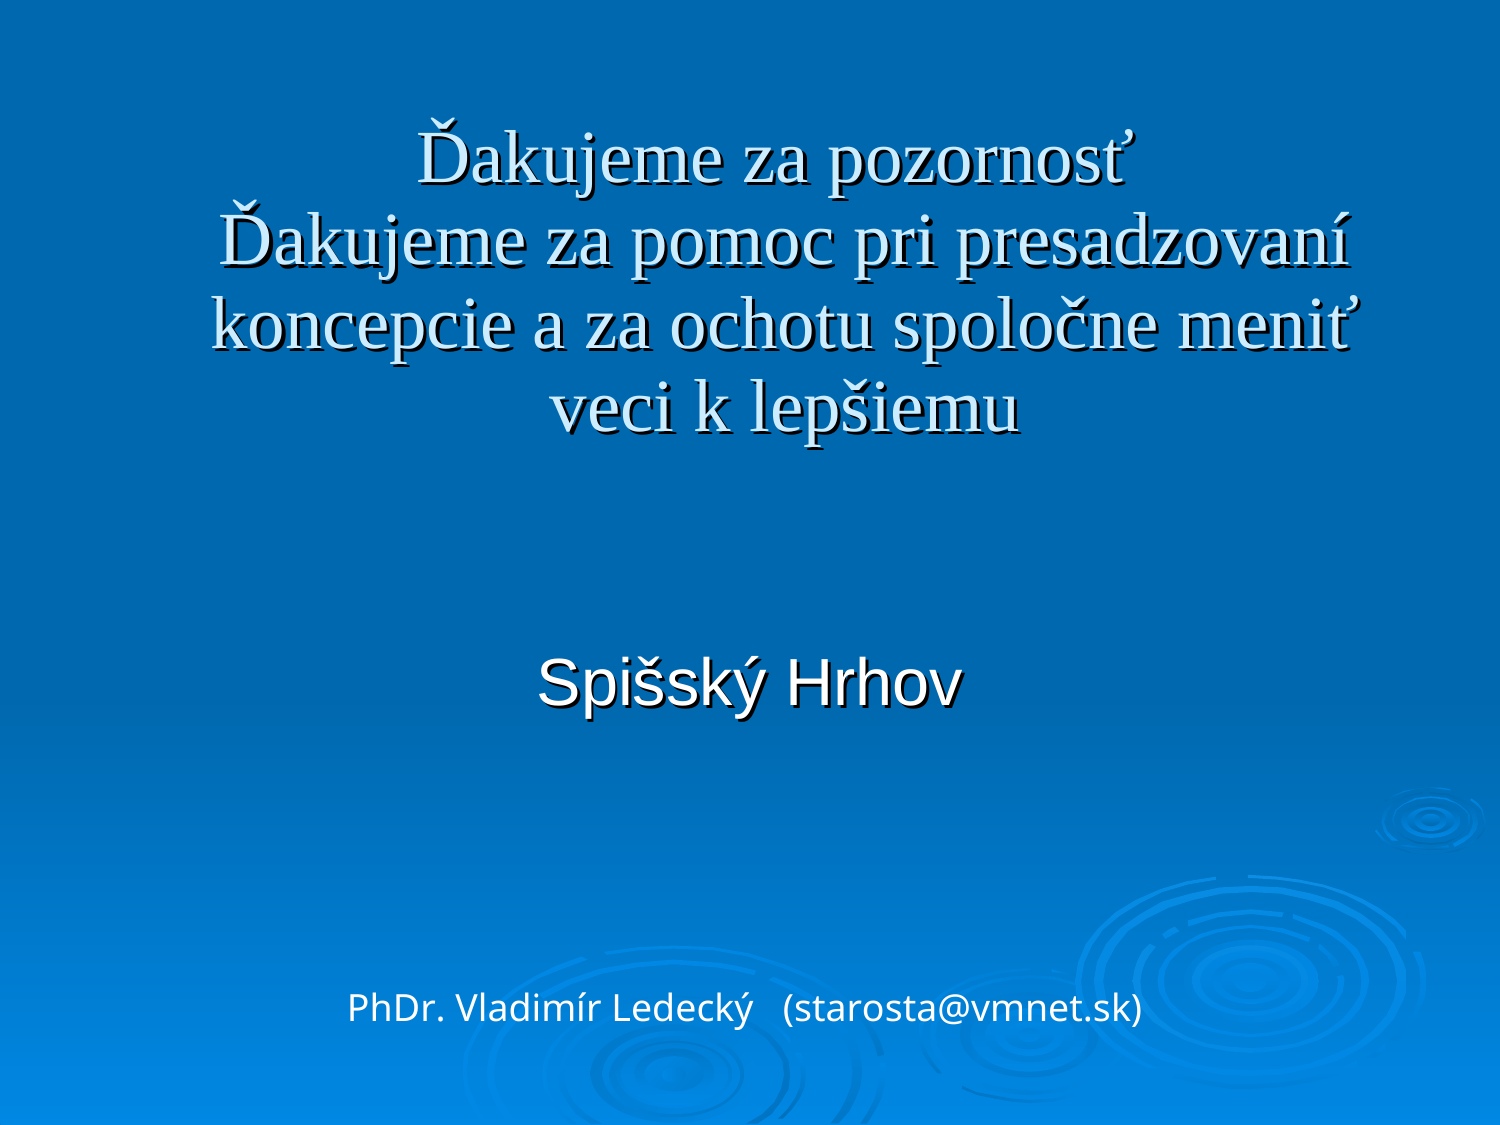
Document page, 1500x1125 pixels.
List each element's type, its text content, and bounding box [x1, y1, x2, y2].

subtitle Spišský Hrhov [225, 637, 1276, 926]
title Ďakujeme za pozornosť Ďakujeme za pomoc pri presadzovaní koncepcie a za ochotu spoločne meniť veci k lepšiemu [147, 79, 1423, 455]
text_box PhDr. Vladimír Ledecký (starosta@vmnet.sk) [332, 976, 1158, 1037]
